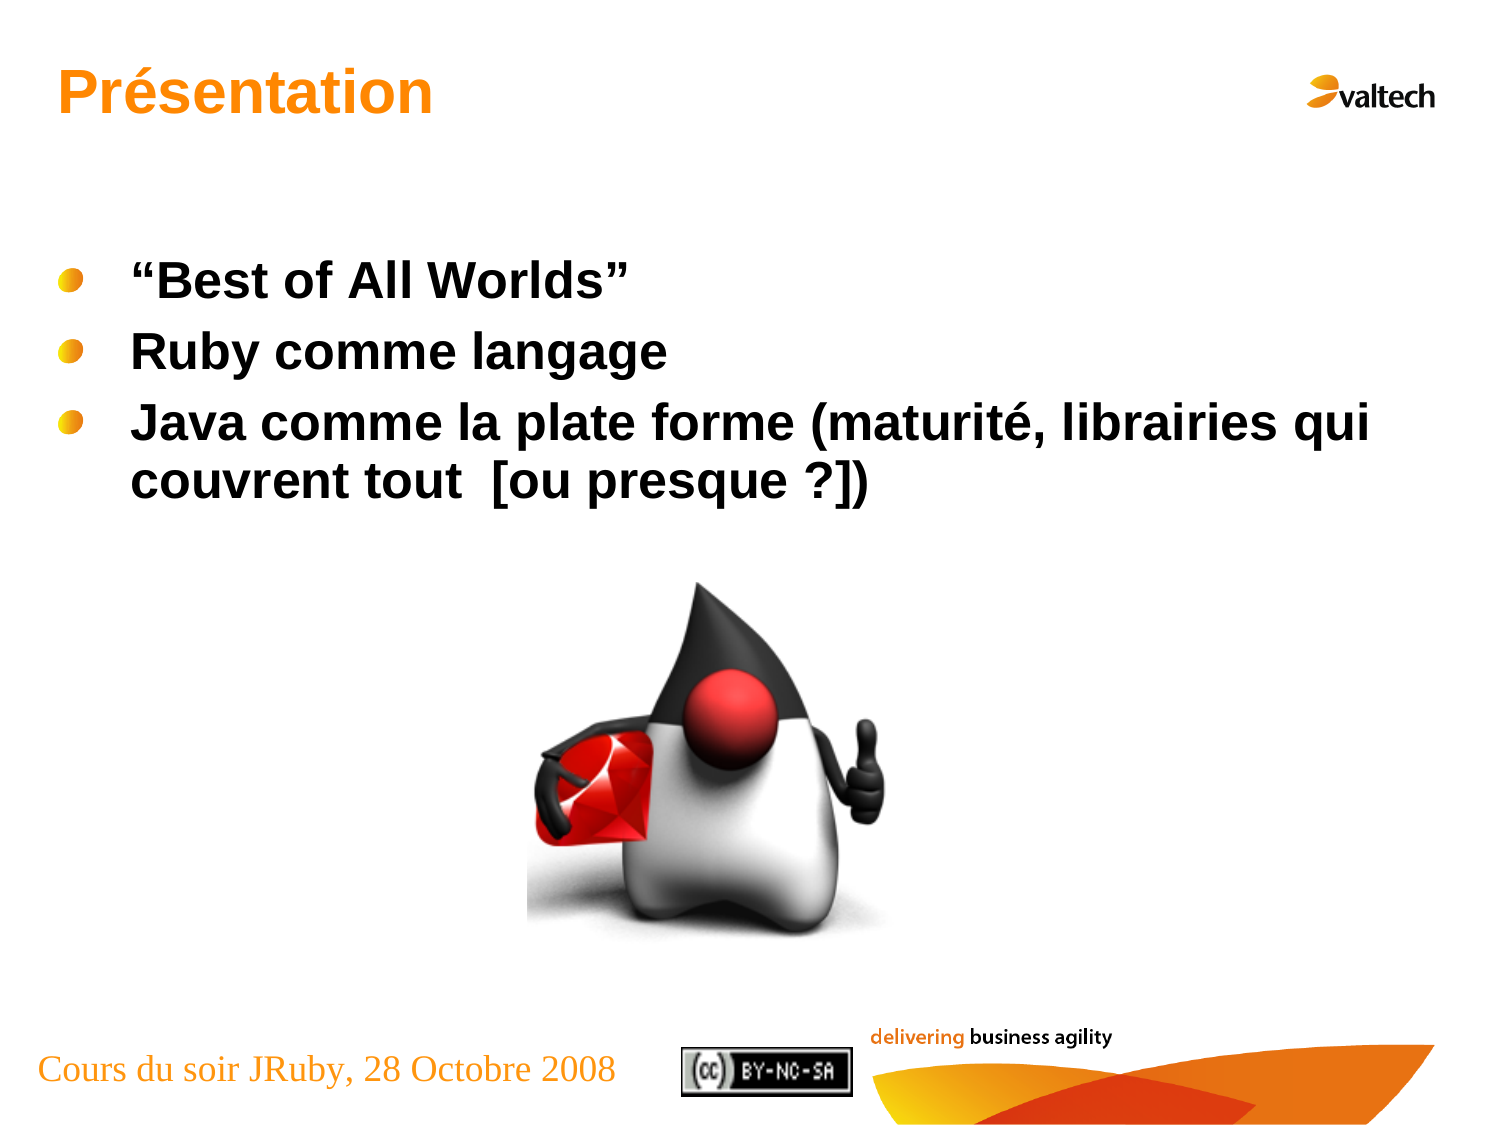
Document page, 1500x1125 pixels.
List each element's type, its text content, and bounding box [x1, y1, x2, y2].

picture [681, 1047, 853, 1097]
picture [868, 1026, 1436, 1125]
picture [527, 582, 895, 945]
list “Best of All Worlds” Ruby comme langage Java comme la plate forme (maturité, librairies qui couvrent tout [ou presque ?]) [57, 243, 1388, 1024]
picture [1305, 73, 1436, 109]
title Présentation [56, 49, 1293, 219]
